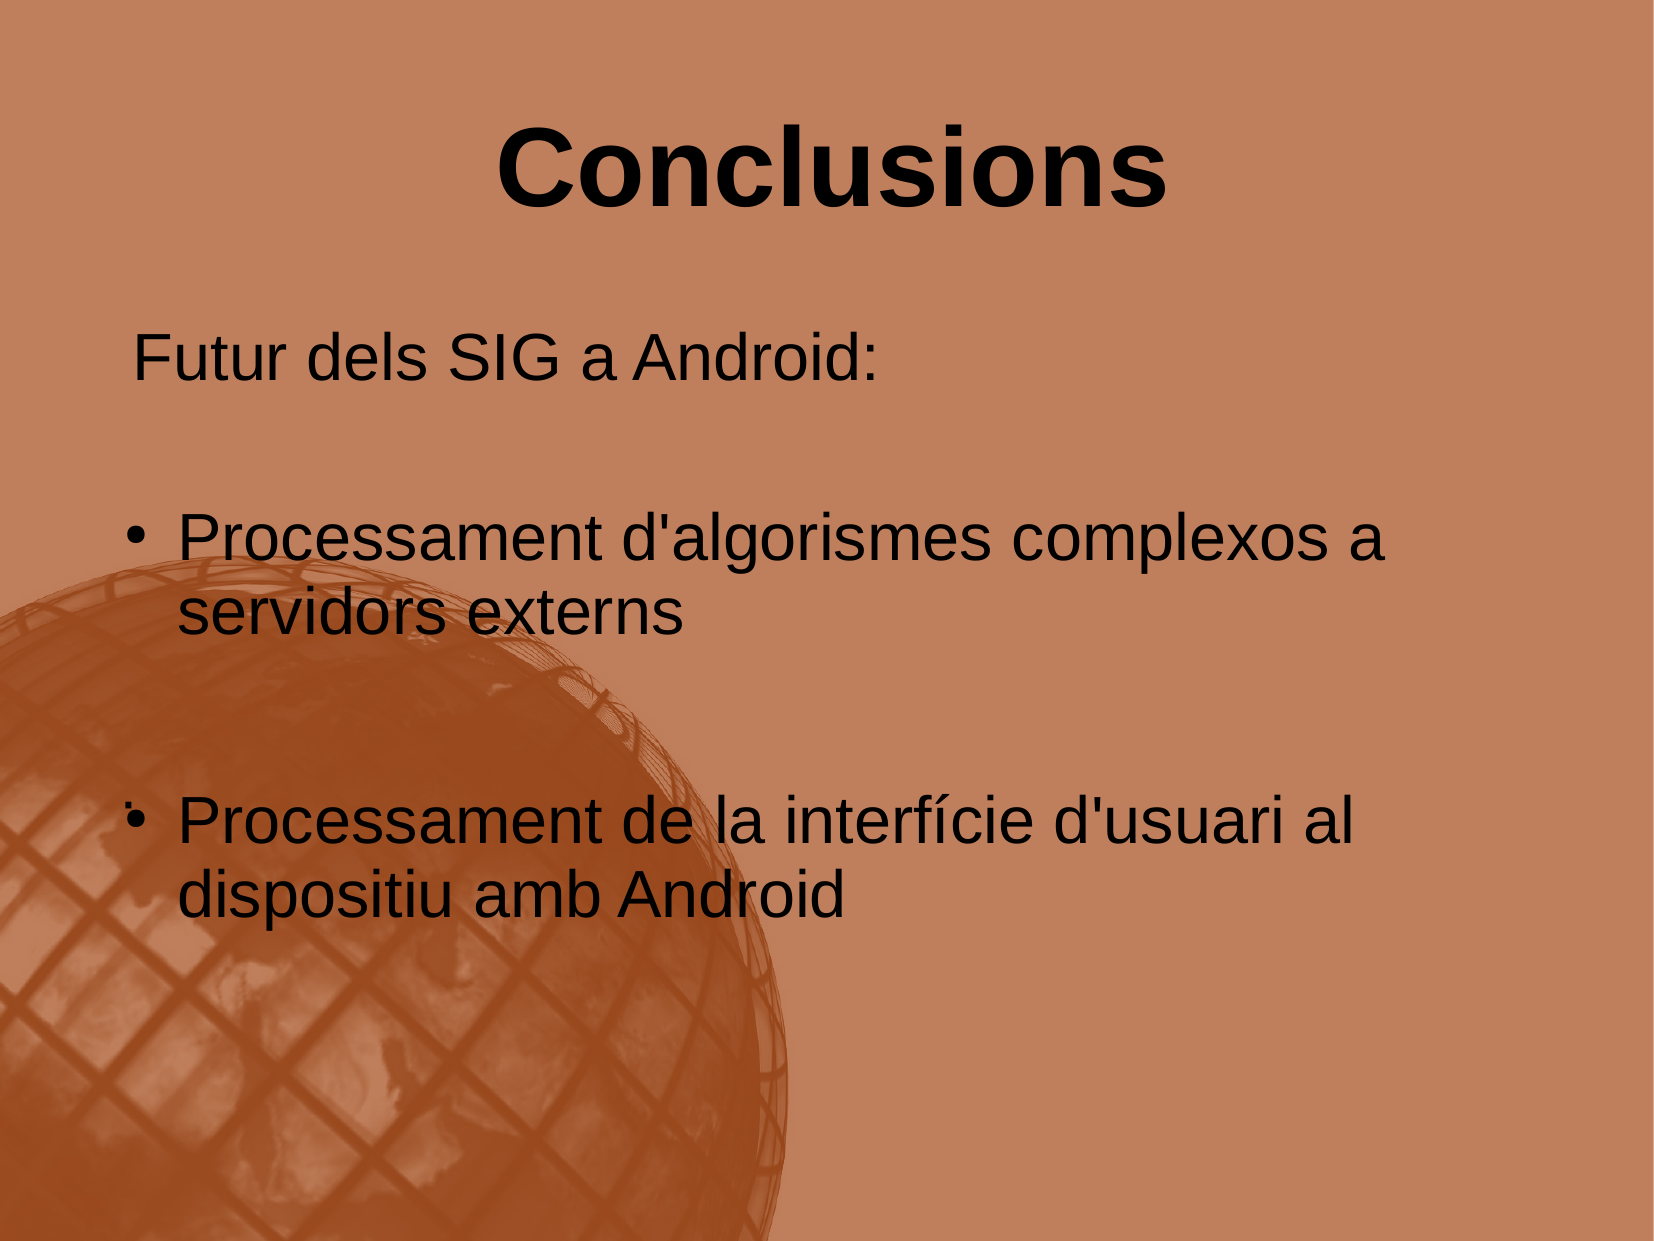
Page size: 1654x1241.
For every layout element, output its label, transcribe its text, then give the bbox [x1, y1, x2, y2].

list Processament d'algorismes complexos a servidors externs Processament de la interfície d'usuari al dispositiu amb Android [106, 499, 1595, 964]
title Conclusions [88, 63, 1577, 271]
title · [118, 429, 1625, 1138]
text_box Futur dels SIG a Android: [118, 312, 896, 403]
picture [0, 0, 1654, 1241]
